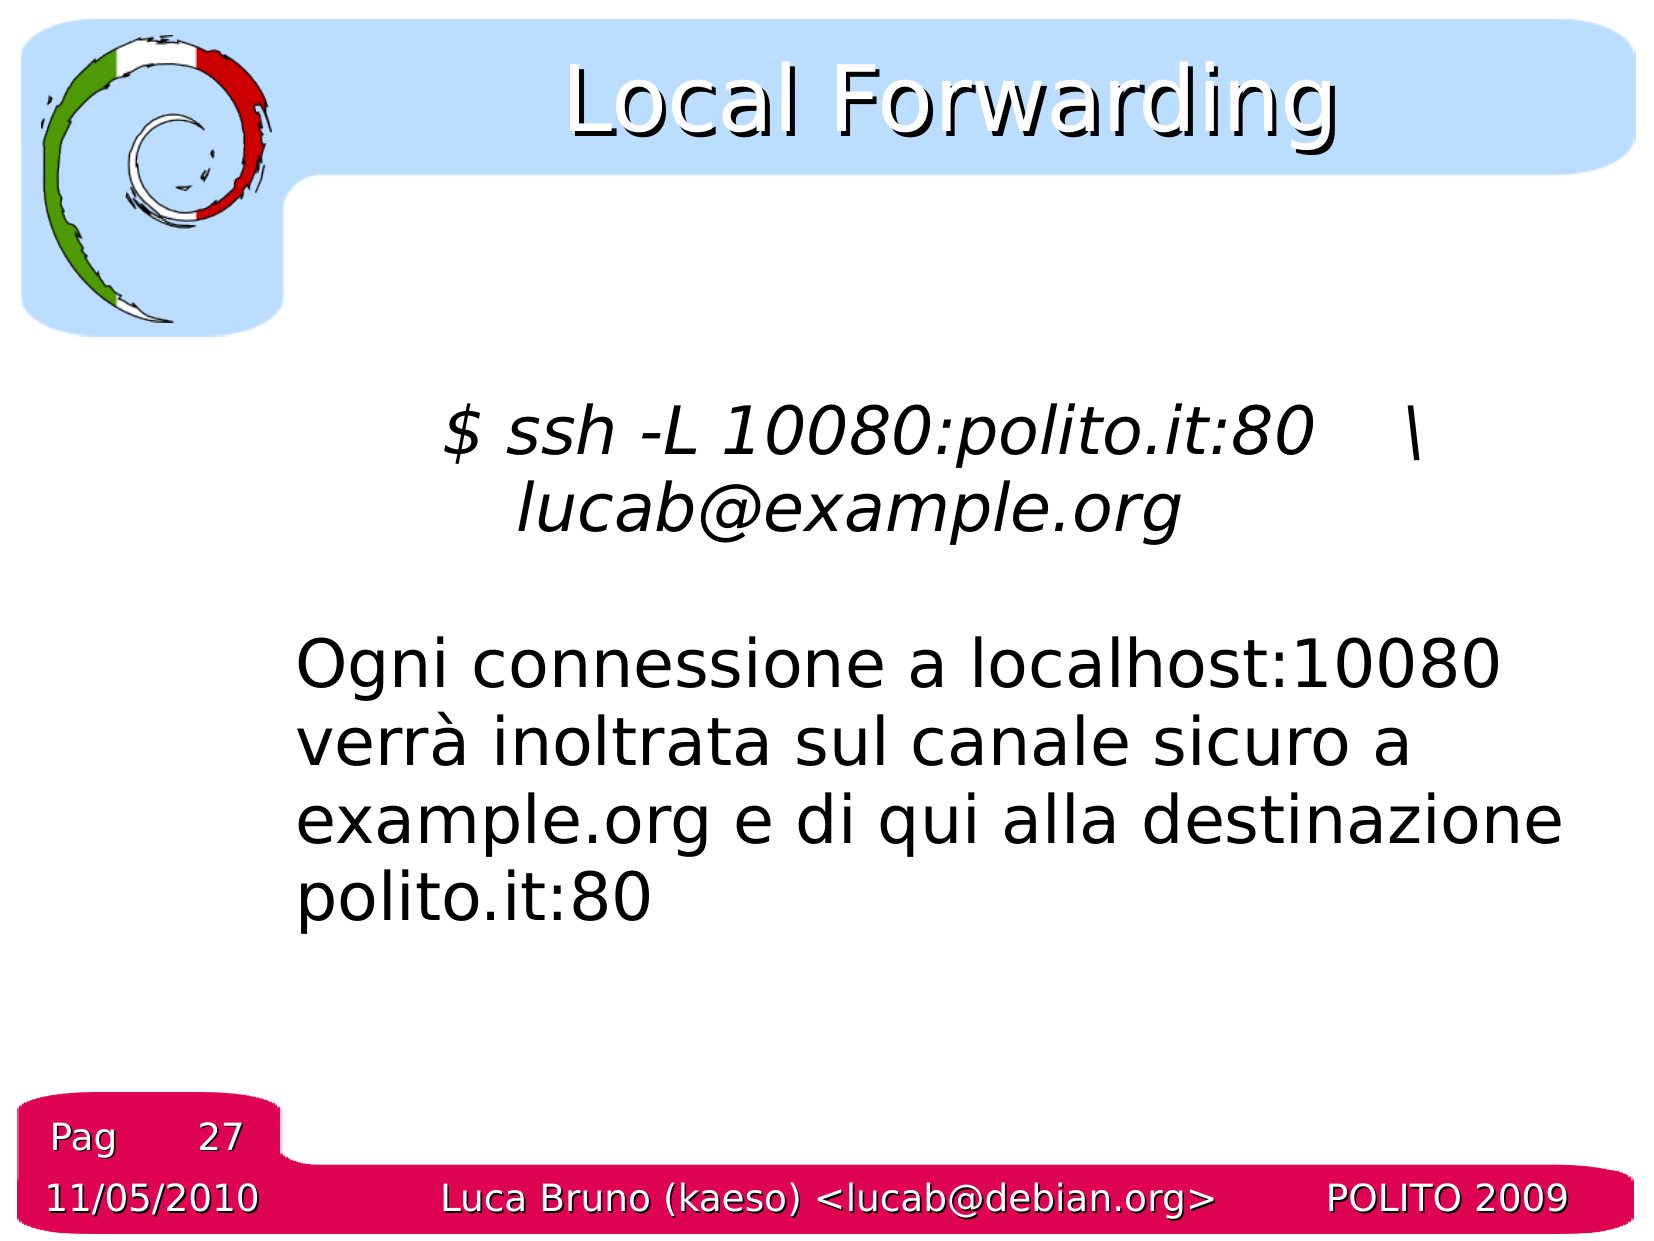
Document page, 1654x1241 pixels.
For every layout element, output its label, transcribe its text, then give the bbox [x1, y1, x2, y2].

text_box 11/05/2010 [29, 1169, 284, 1241]
title Local Forwarding [265, 3, 1636, 196]
text_box Pag <numero> [35, 1108, 421, 1182]
picture [21, 19, 1636, 337]
subtitle $ ssh -L 10080:polito.it:80 \ lucab@example.org Ogni connessione a localhost:10080 verrà inoltrata sul canale sicuro a example.org e di qui alla destinazione polito.it:80 [295, 206, 1625, 1123]
picture [17, 1092, 295, 1234]
picture [284, 1092, 1634, 1234]
text_box Luca Bruno (kaeso) <lucab@debian.org> POLITO 2009 [425, 1169, 1585, 1241]
